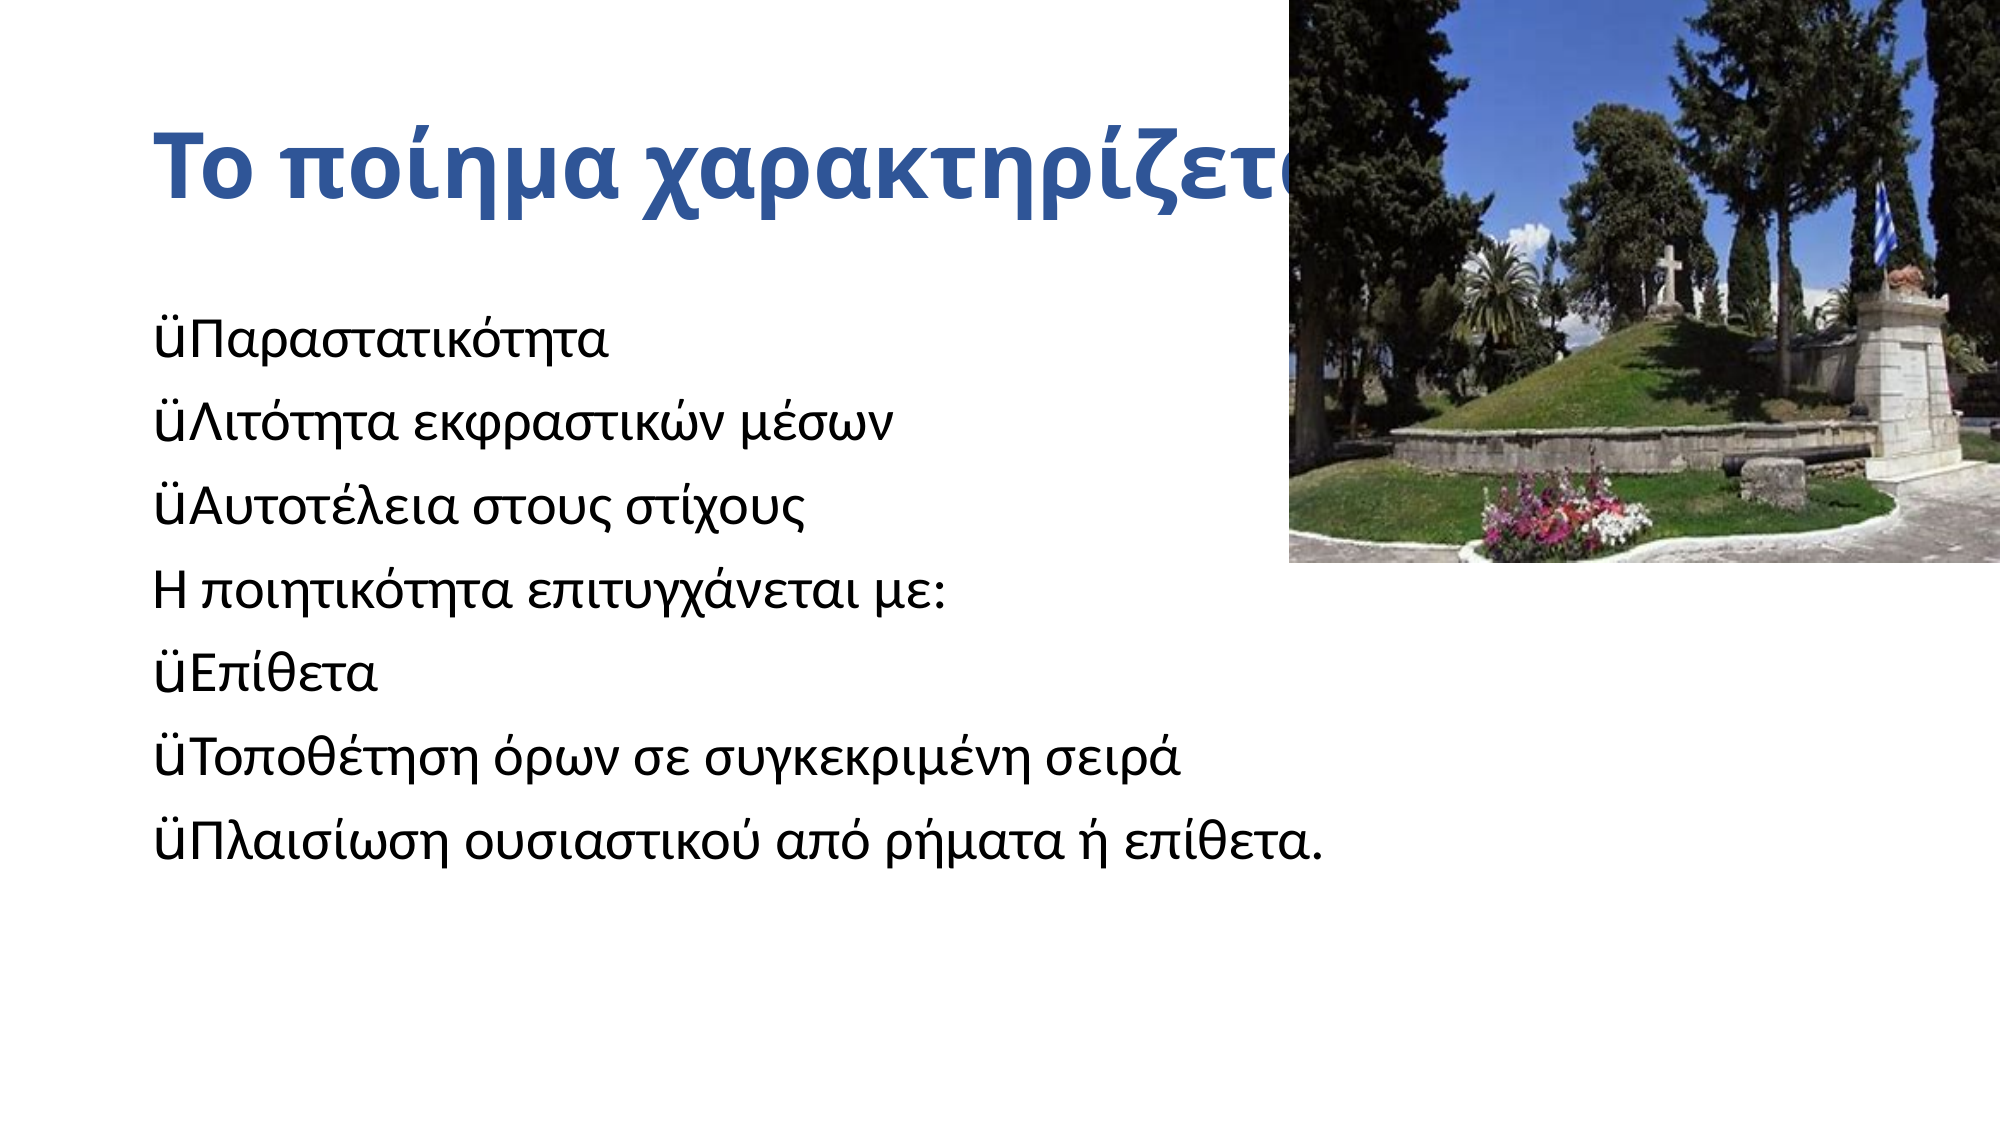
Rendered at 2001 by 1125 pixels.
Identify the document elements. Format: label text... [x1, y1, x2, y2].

list Παραστατικότητα Λιτότητα εκφραστικών μέσων Αυτοτέλεια στους στίχους Η ποιητικότητα επιτυγχάνεται με: Επίθετα Τοποθέτηση όρων σε συγκεκριμένη σειρά Πλαισίωση ουσιαστικού από ρήματα ή επίθετα. [137, 299, 1863, 1014]
picture [1289, 0, 2000, 563]
title Το ποίημα χαρακτηρίζεται από: [137, 59, 1289, 278]
